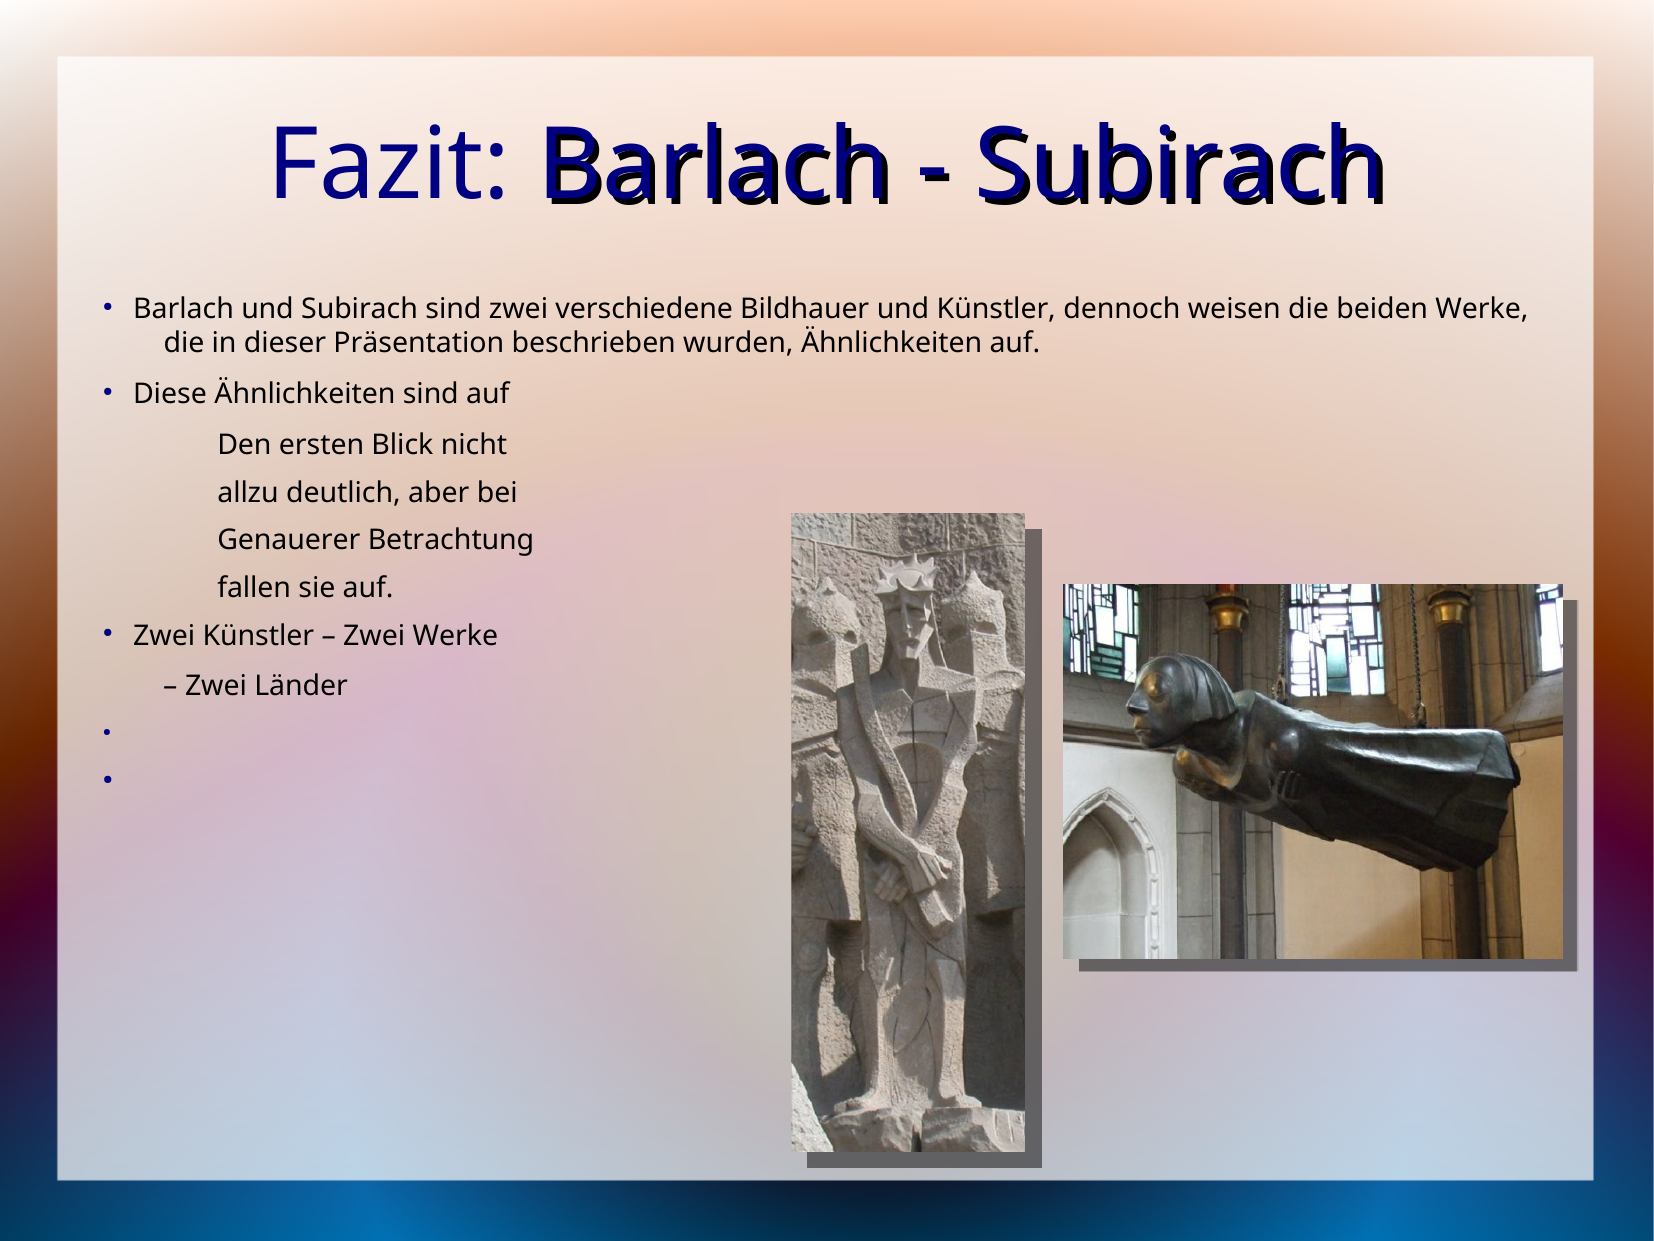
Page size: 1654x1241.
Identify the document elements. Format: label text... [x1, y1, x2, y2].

list Barlach und Subirach sind zwei verschiedene Bildhauer und Künstler, dennoch weisen die beiden Werke, die in dieser Präsentation beschrieben wurden, Ähnlichkeiten auf. Diese Ähnlichkeiten sind auf Den ersten Blick nicht allzu deutlich, aber bei Genauerer Betrachtung fallen sie auf. Zwei Künstler – Zwei Werke – Zwei Länder [82, 290, 1571, 703]
title Fazit: Barlach - Subirach [82, 55, 1571, 263]
picture [791, 513, 1025, 1152]
picture [1063, 584, 1563, 959]
